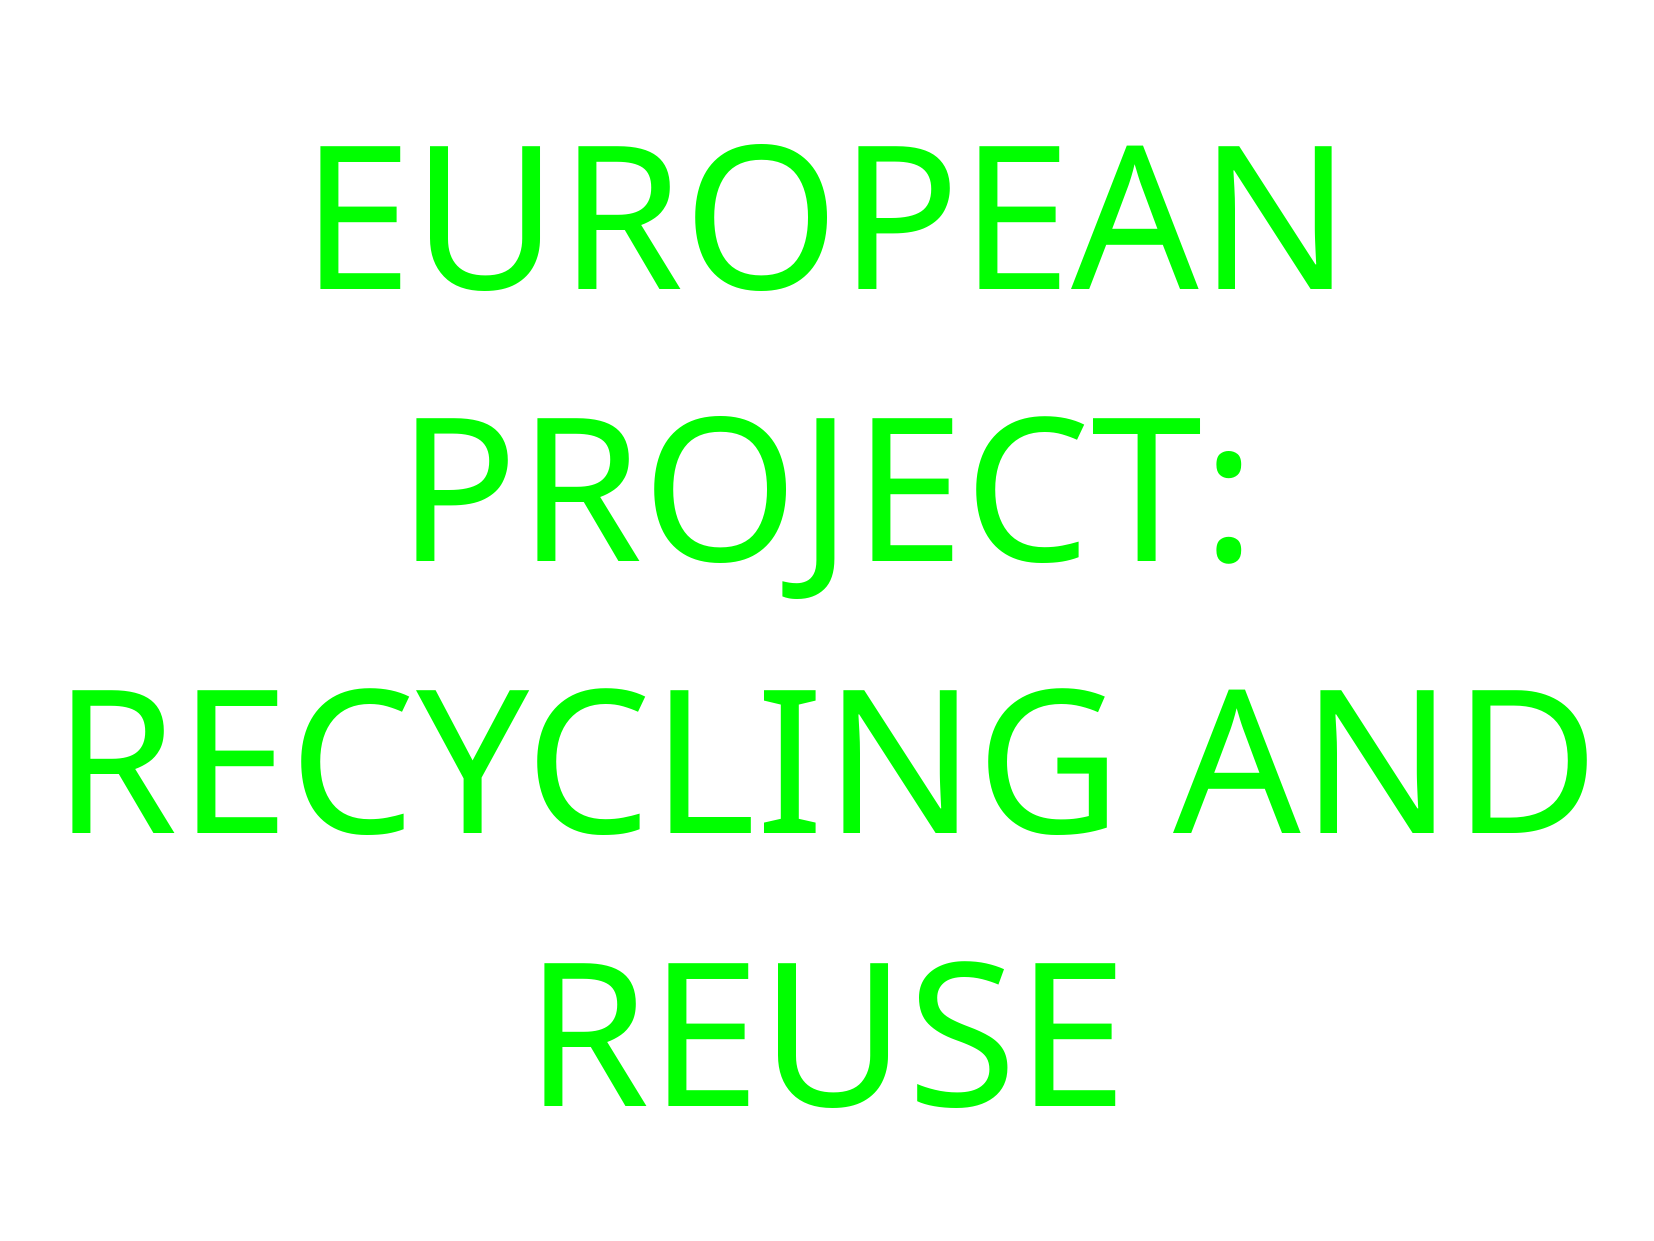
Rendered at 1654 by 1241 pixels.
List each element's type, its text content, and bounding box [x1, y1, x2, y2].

subtitle EUROPEAN PROJECT: RECYCLING AND REUSE [0, 0, 1654, 1241]
